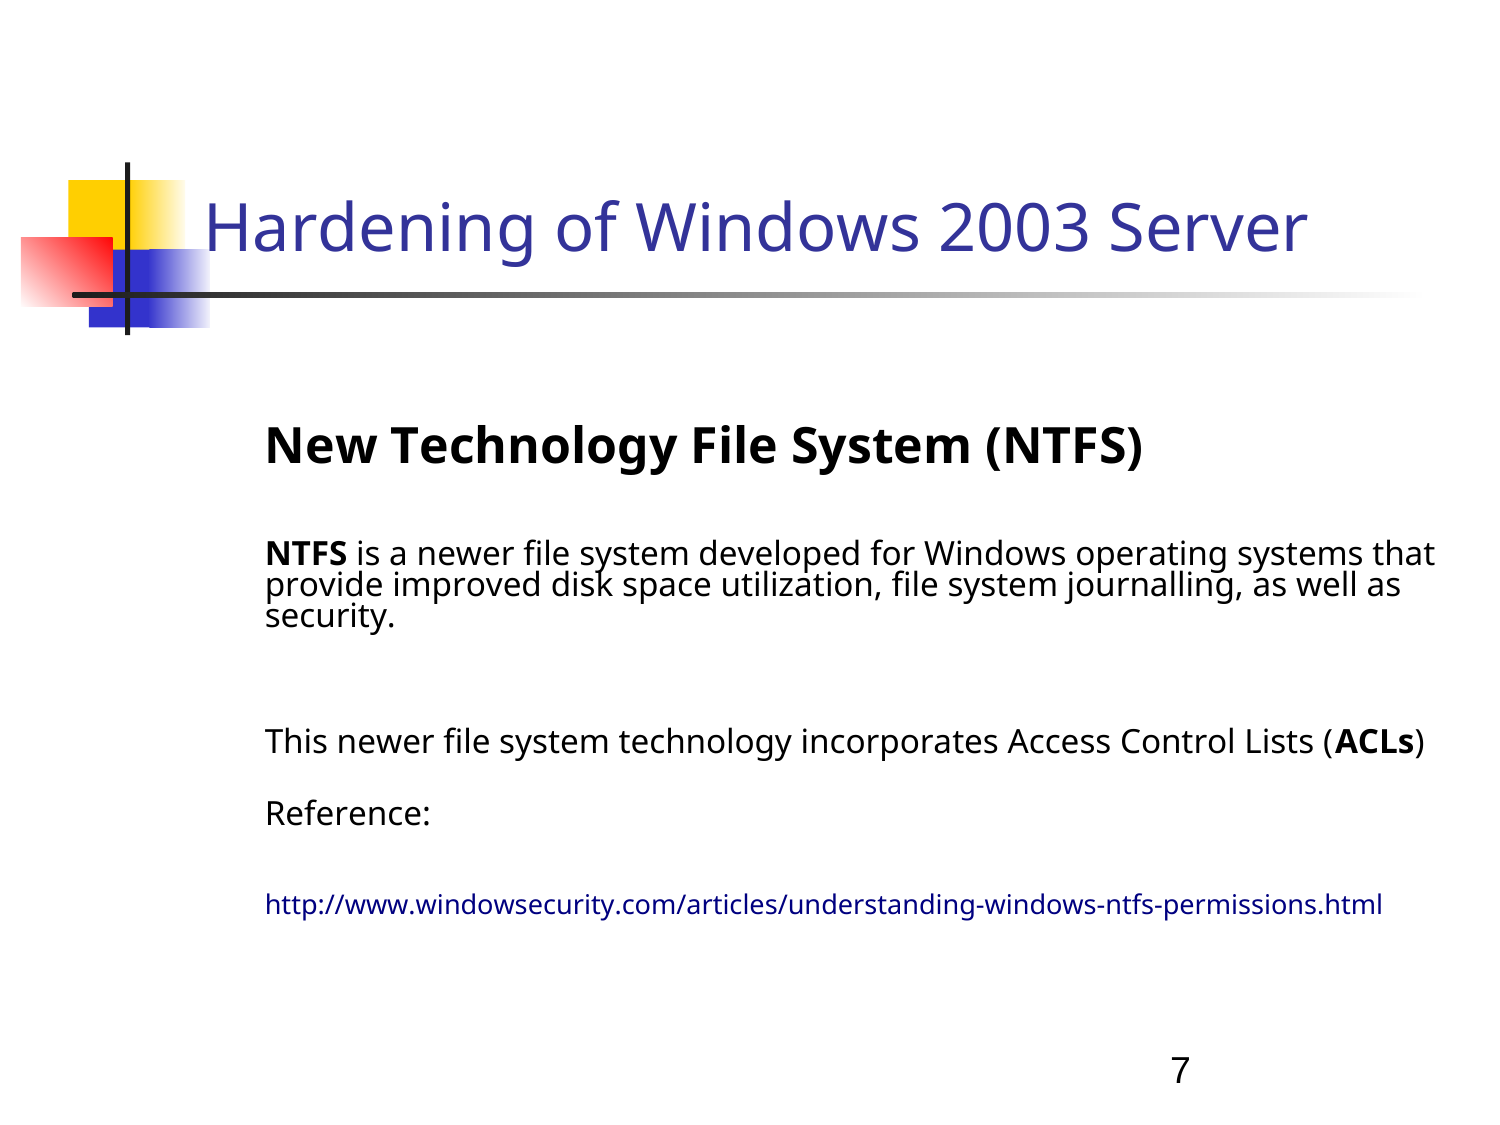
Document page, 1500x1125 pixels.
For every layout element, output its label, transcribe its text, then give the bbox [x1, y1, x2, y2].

title Hardening of Windows 2003 Server [188, 35, 1468, 276]
list New Technology File System (NTFS) NTFS is a newer file system developed for Windows operating systems that provide improved disk space utilization, file system journalling, as well as security. This newer file system technology incorporates Access Control Lists (ACLs) Reference: http://www.windowsecurity.com/articles/understanding-windows-ntfs-permissions.html [193, 331, 1469, 1007]
